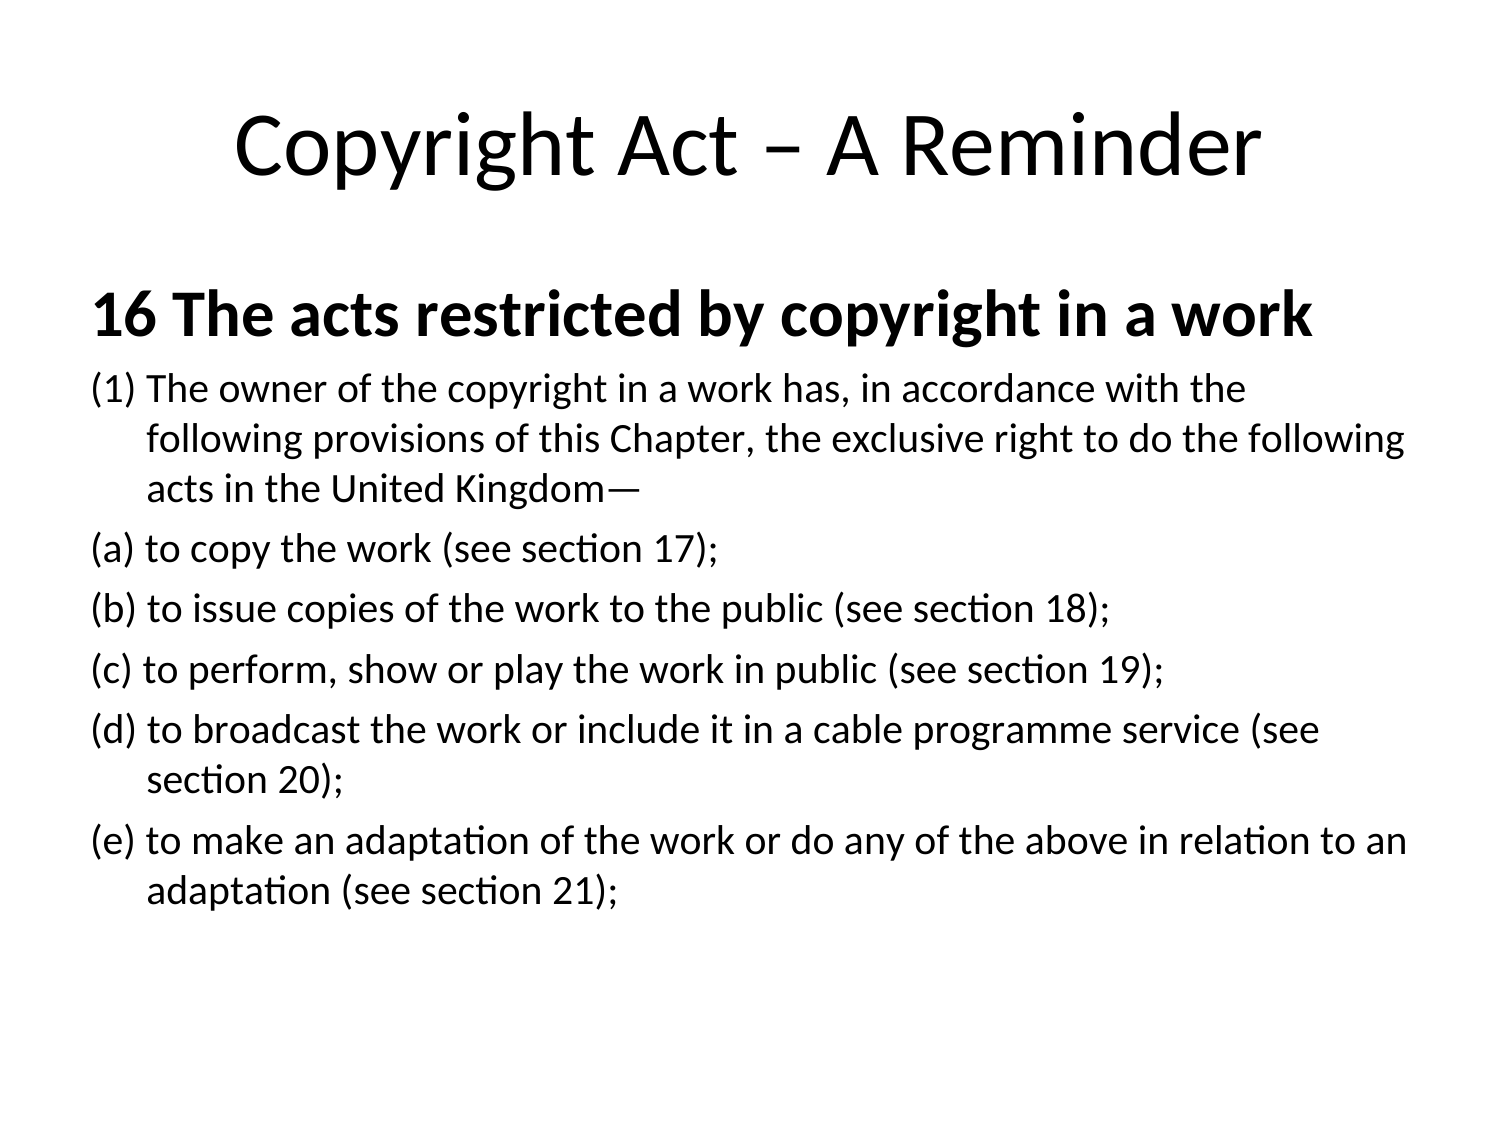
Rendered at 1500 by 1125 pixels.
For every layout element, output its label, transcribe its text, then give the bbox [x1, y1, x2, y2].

title Copyright Act – A Reminder [75, 45, 1426, 233]
list 16 The acts restricted by copyright in a work (1) The owner of the copyright in a work has, in accordance with the following provisions of this Chapter, the exclusive right to do the following acts in the United Kingdom— (a) to copy the work (see section 17); (b) to issue copies of the work to the public (see section 18); (c) to perform, show or play the work in public (see section 19); (d) to broadcast the work or include it in a cable programme service (see section 20); (e) to make an adaptation of the work or do any of the above in relation to an adaptation (see section 21); [75, 262, 1426, 1006]
